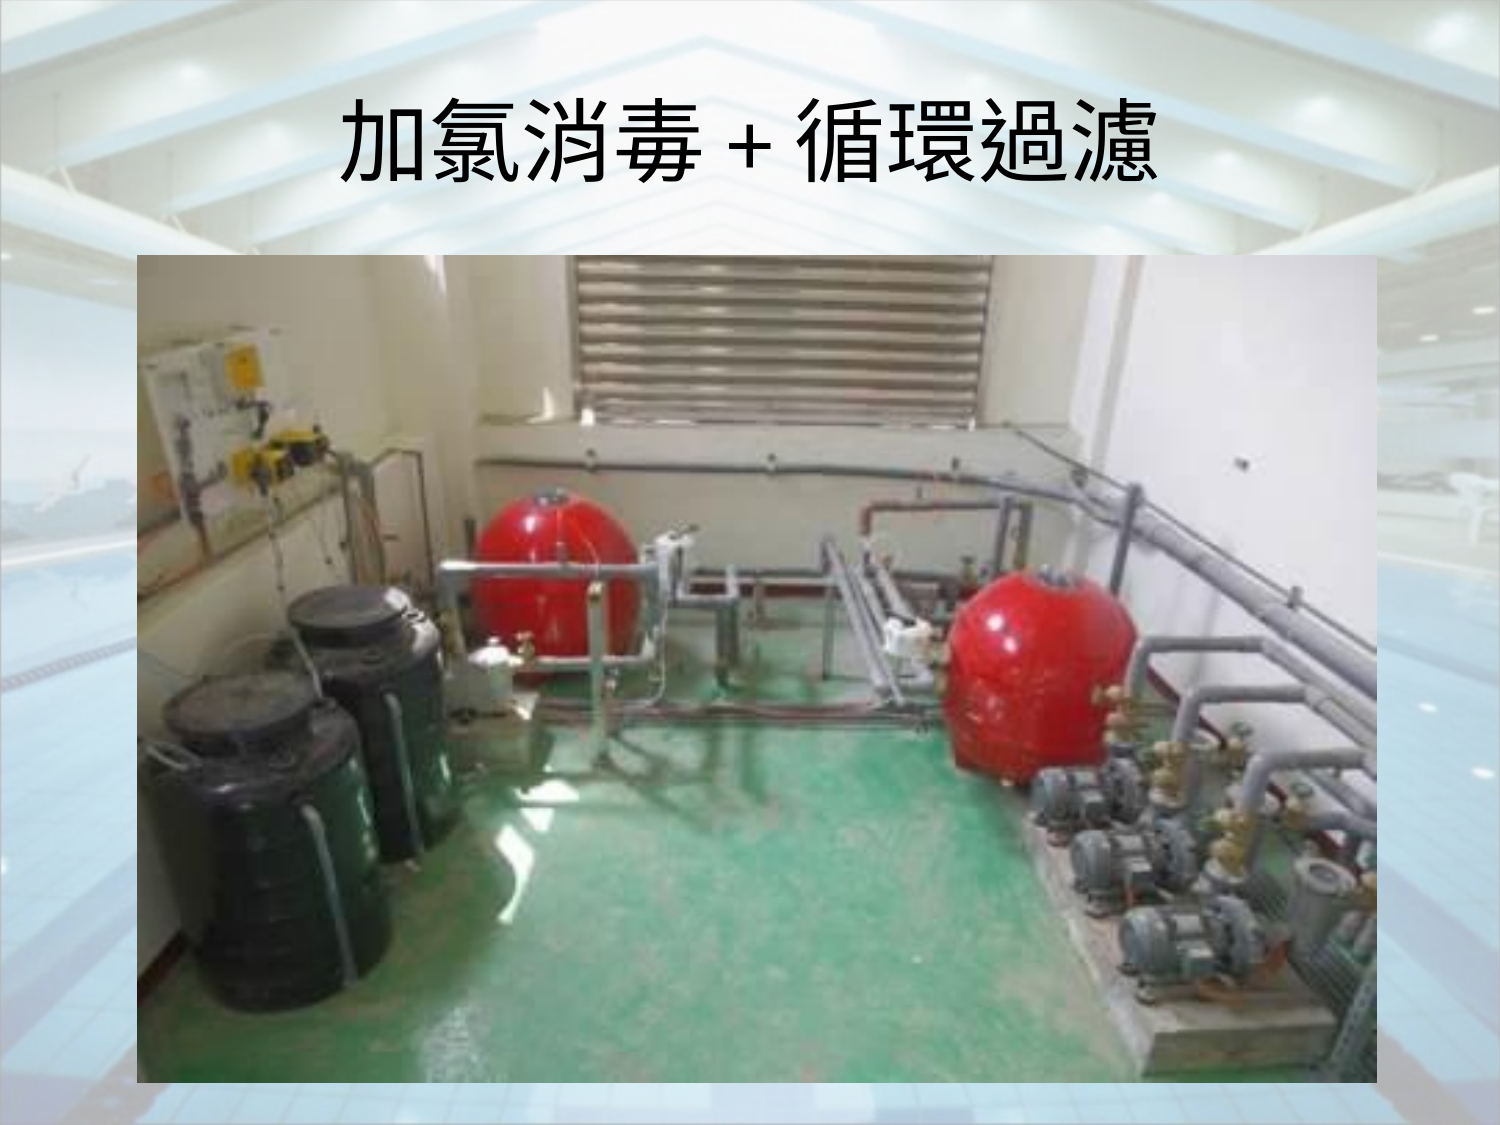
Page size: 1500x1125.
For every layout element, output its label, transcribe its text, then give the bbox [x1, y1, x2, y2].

title 加氯消毒+循環過濾 [75, 45, 1425, 233]
picture [137, 255, 1377, 1083]
